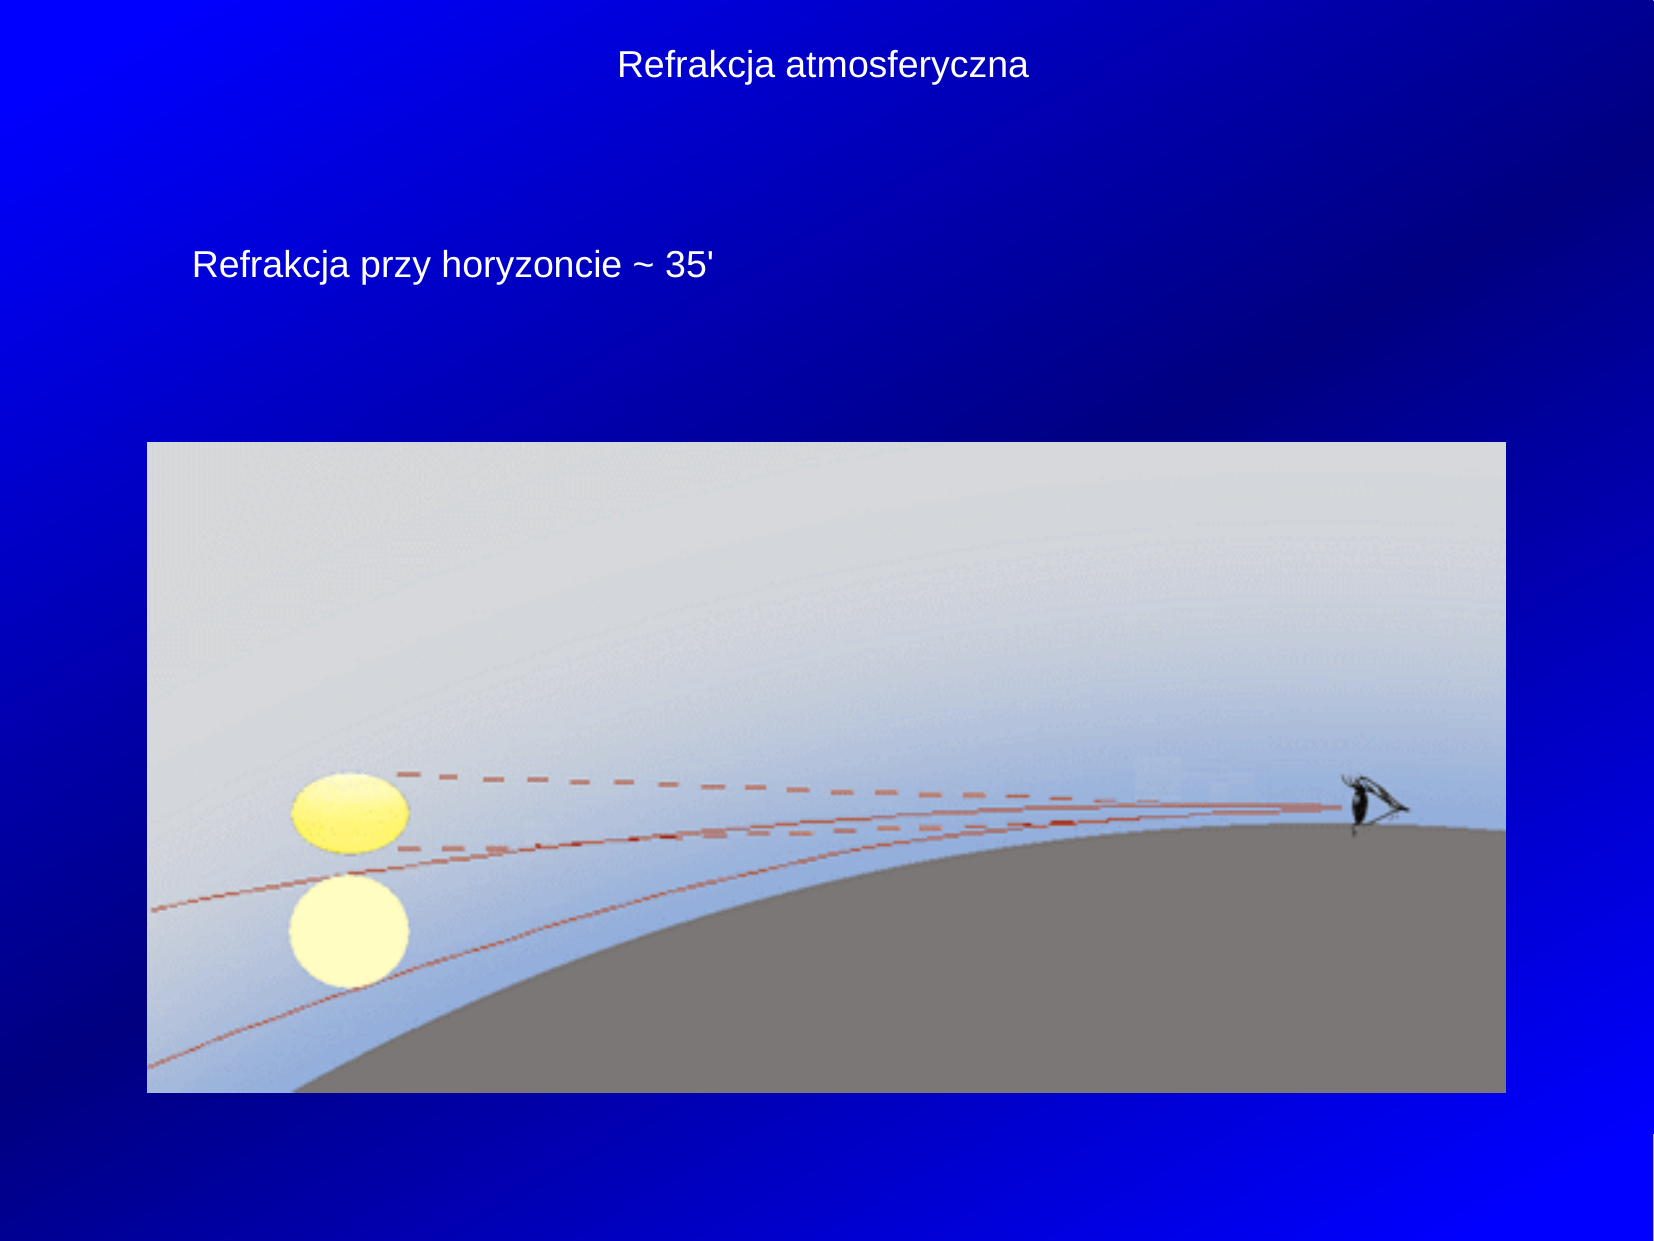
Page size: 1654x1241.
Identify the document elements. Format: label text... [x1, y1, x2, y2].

picture [147, 442, 1506, 1093]
text_box Refrakcja przy horyzoncie ~ 35' [177, 236, 730, 294]
text_box Refrakcja atmosferyczna [602, 35, 1045, 93]
